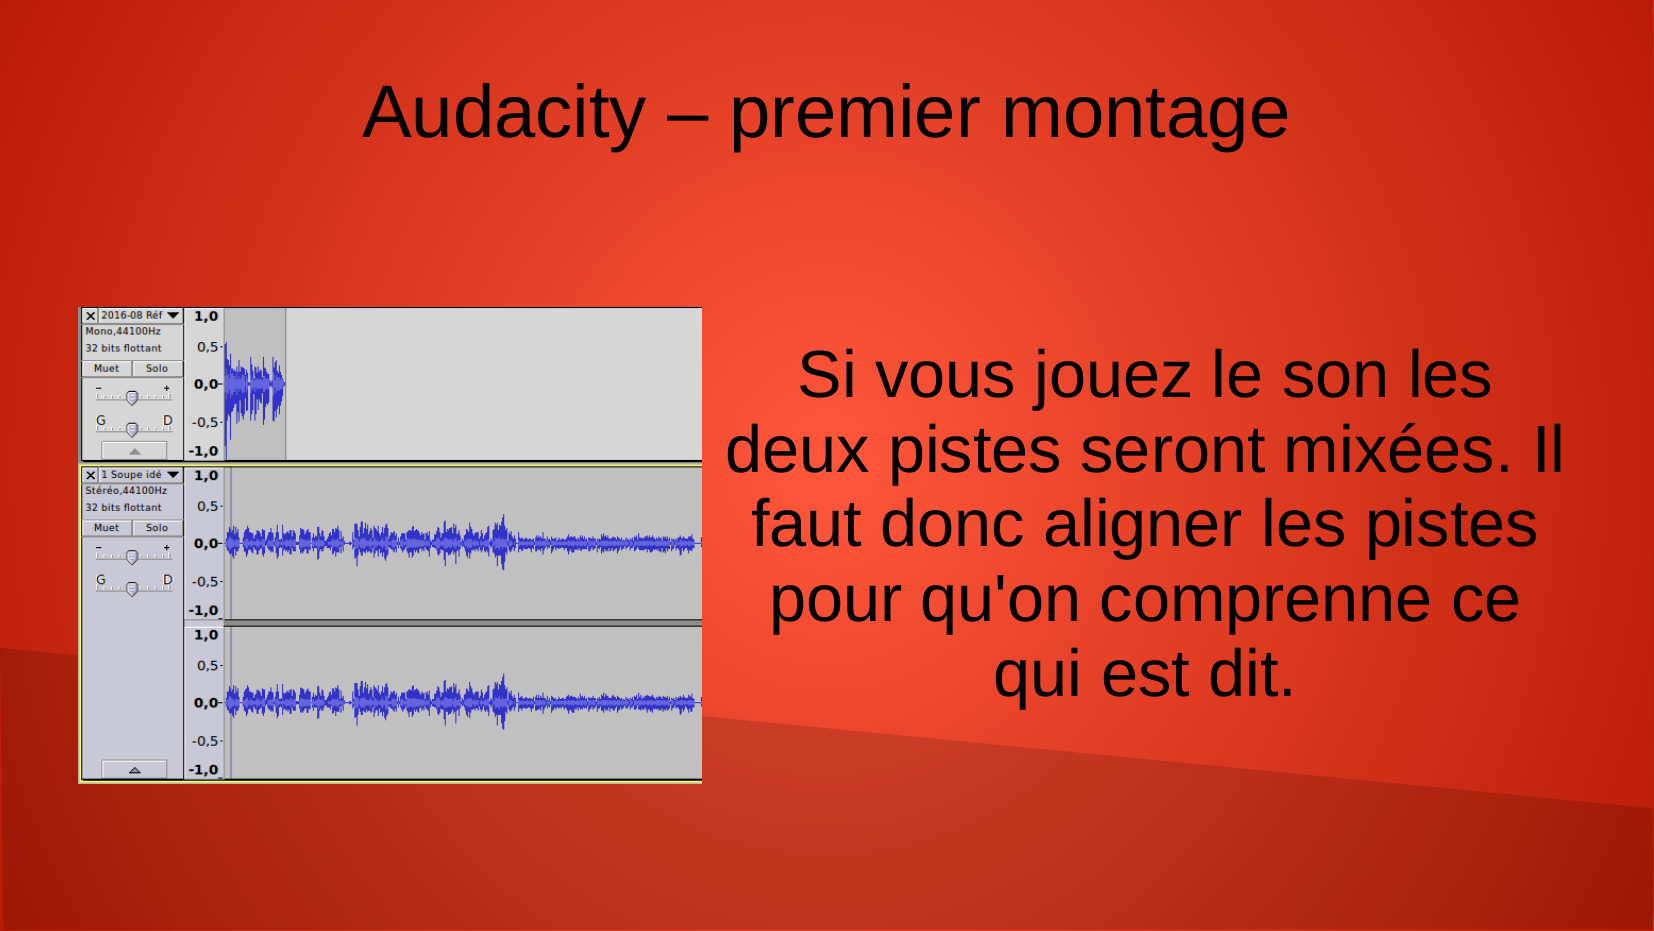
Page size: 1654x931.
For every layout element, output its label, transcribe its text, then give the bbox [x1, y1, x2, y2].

subtitle Si vous jouez le son les deux pistes seront mixées. Il faut donc aligner les pistes pour qu'on comprenne ce qui est dit. [720, 208, 1571, 839]
picture [78, 307, 702, 784]
title Audacity – premier montage [82, 35, 1571, 189]
